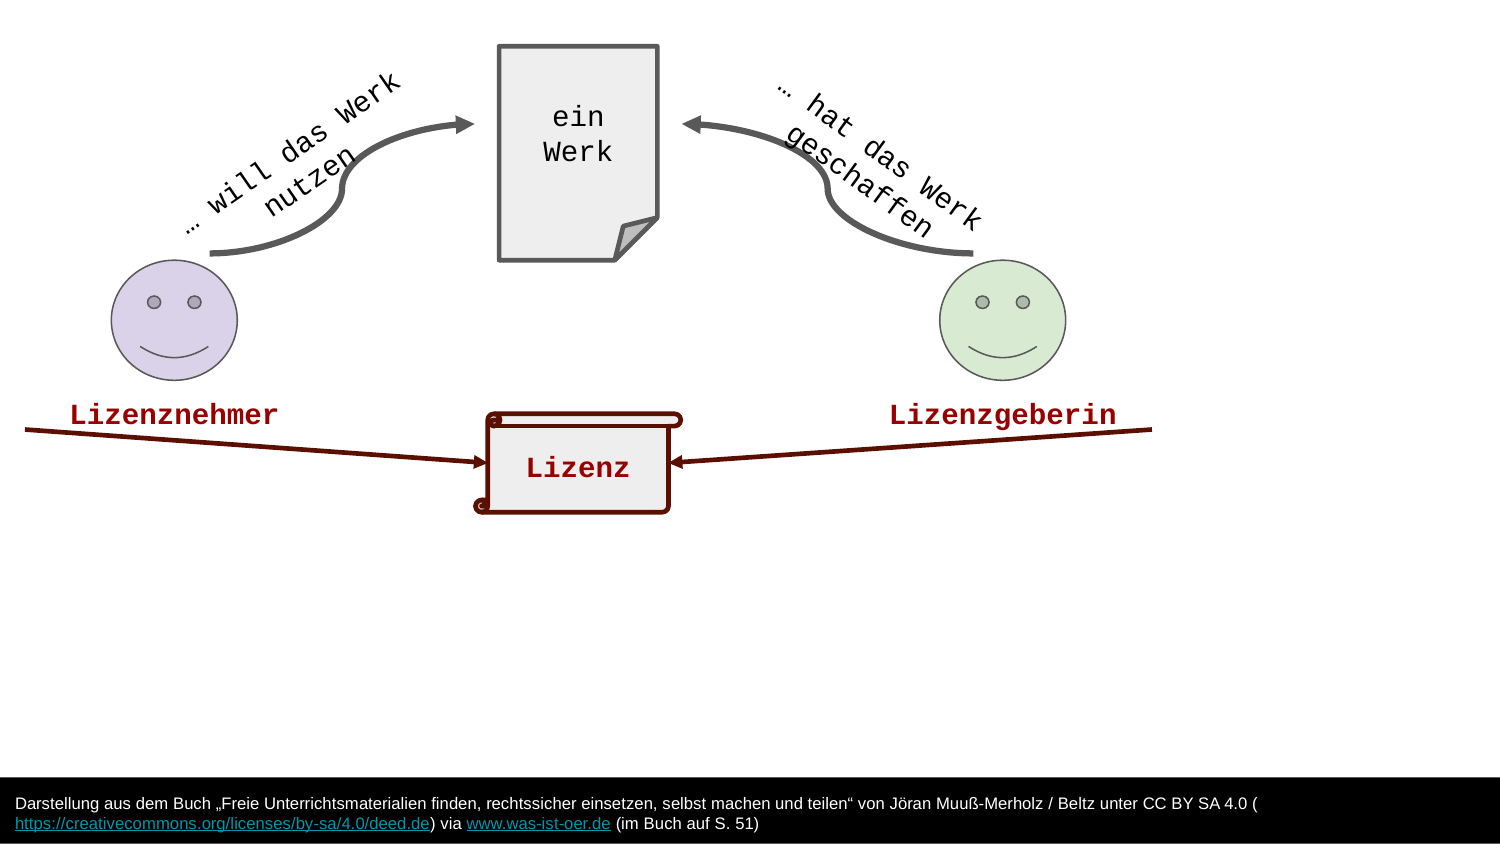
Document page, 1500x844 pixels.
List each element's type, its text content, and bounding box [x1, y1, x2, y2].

text_box Lizenznehmer [24, 380, 324, 448]
text_box [939, 260, 1066, 380]
text_box … will das Werk nutzen [146, 39, 449, 291]
text_box Lizenzgeberin [853, 432, 1153, 479]
text_box Lizenznehmer [24, 432, 324, 479]
text_box Lizenzgeberin [853, 380, 1153, 447]
text_box … hat das Werk geschaffen [722, 36, 1023, 293]
text_box ein Werk [499, 46, 658, 261]
text_box [111, 260, 238, 380]
text_box Lizenz [482, 413, 681, 513]
text_box Darstellung aus dem Buch „Freie Unterrichtsmaterialien finden, rechtssicher einsetzen, selbst machen und teilen“ von Jöran Muuß-Merholz / Beltz unter CC BY SA 4.0 (https://creativecommons.org/licenses/by-sa/4.0/deed.de) via www.was-ist-oer.de (im Buch auf S. 51) [0, 777, 1500, 844]
